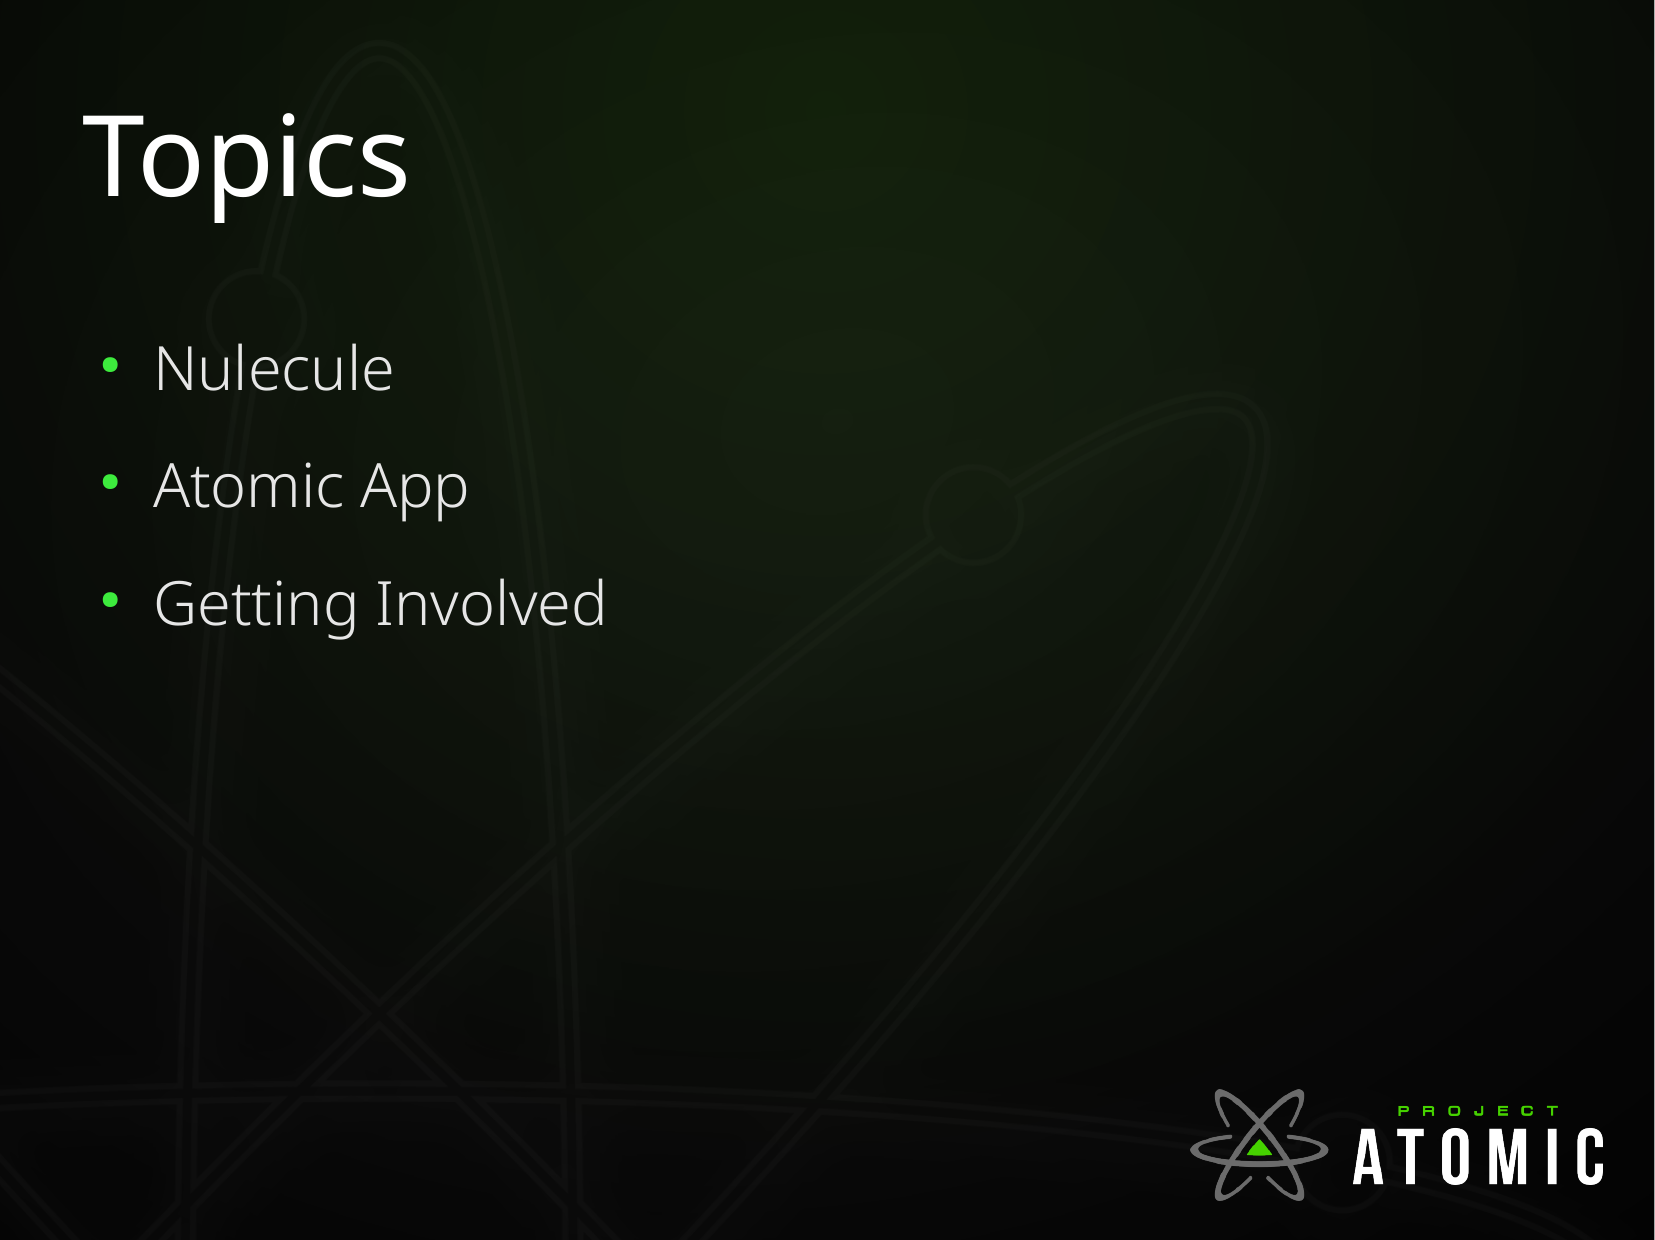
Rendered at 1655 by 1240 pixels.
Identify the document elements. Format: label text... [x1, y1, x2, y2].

title Topics [82, 69, 1572, 237]
list Nulecule Atomic App Getting Involved [82, 289, 1572, 1009]
picture [0, 0, 1654, 1240]
